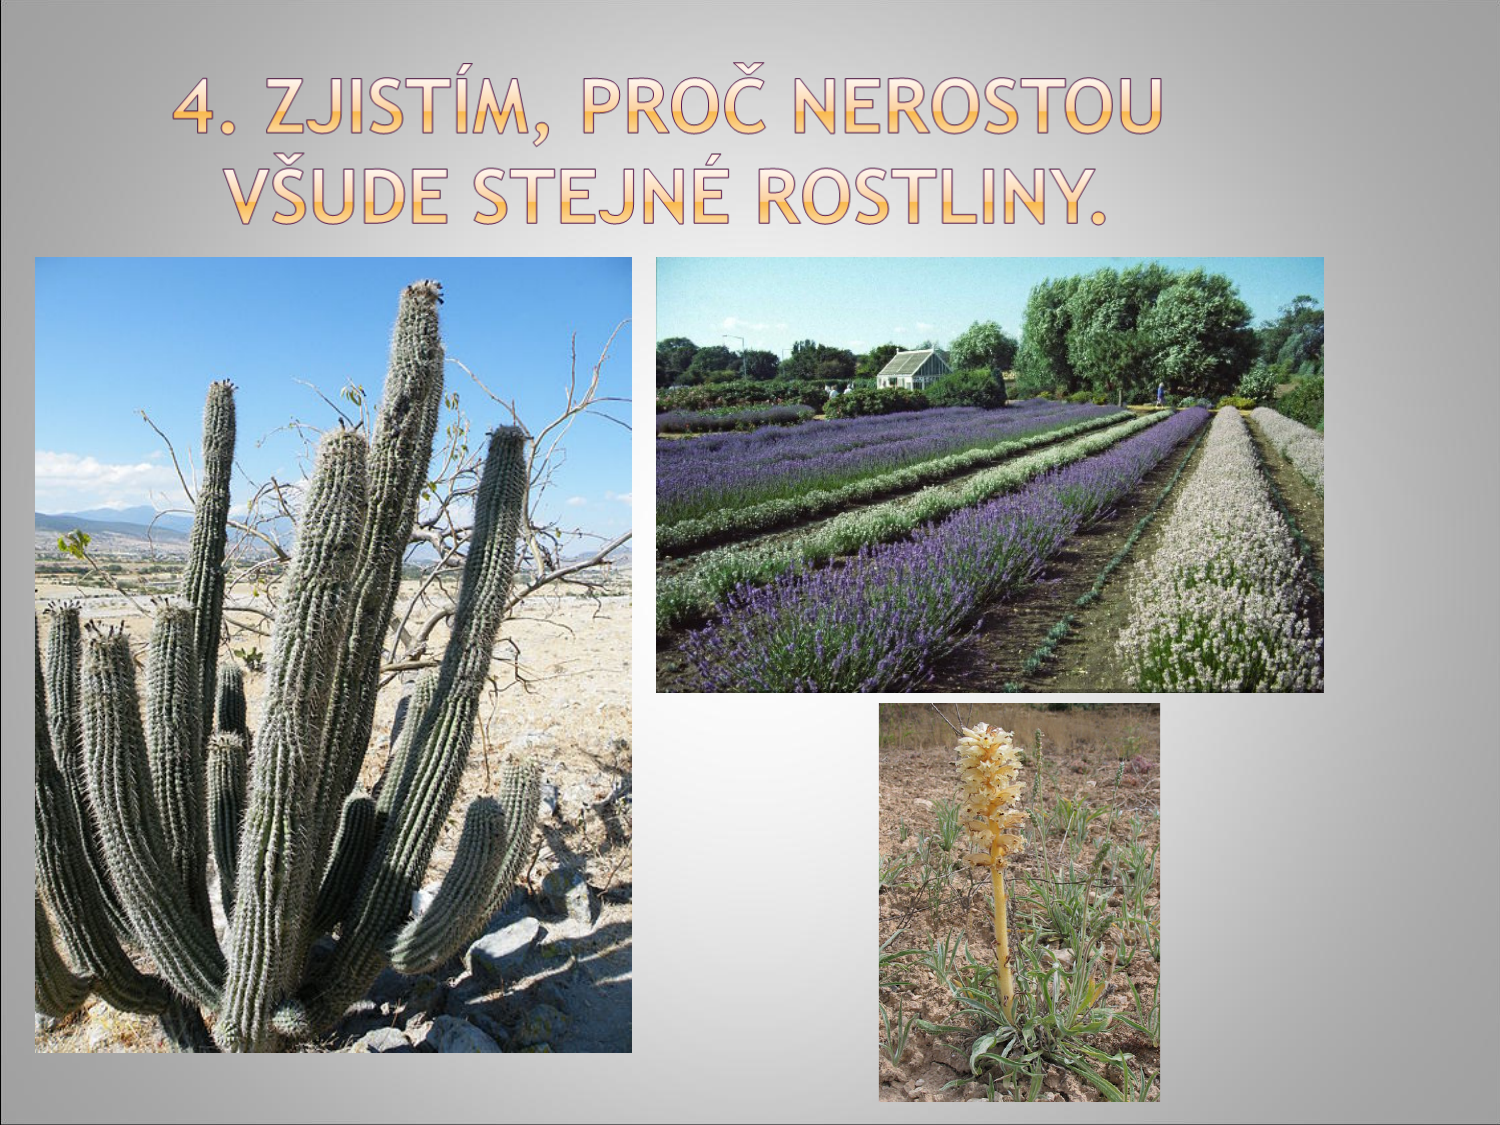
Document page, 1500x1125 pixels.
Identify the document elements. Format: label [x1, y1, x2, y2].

picture [0, 0, 1500, 1125]
text_box [73, 37, 1265, 241]
text_box [35, 257, 632, 1053]
